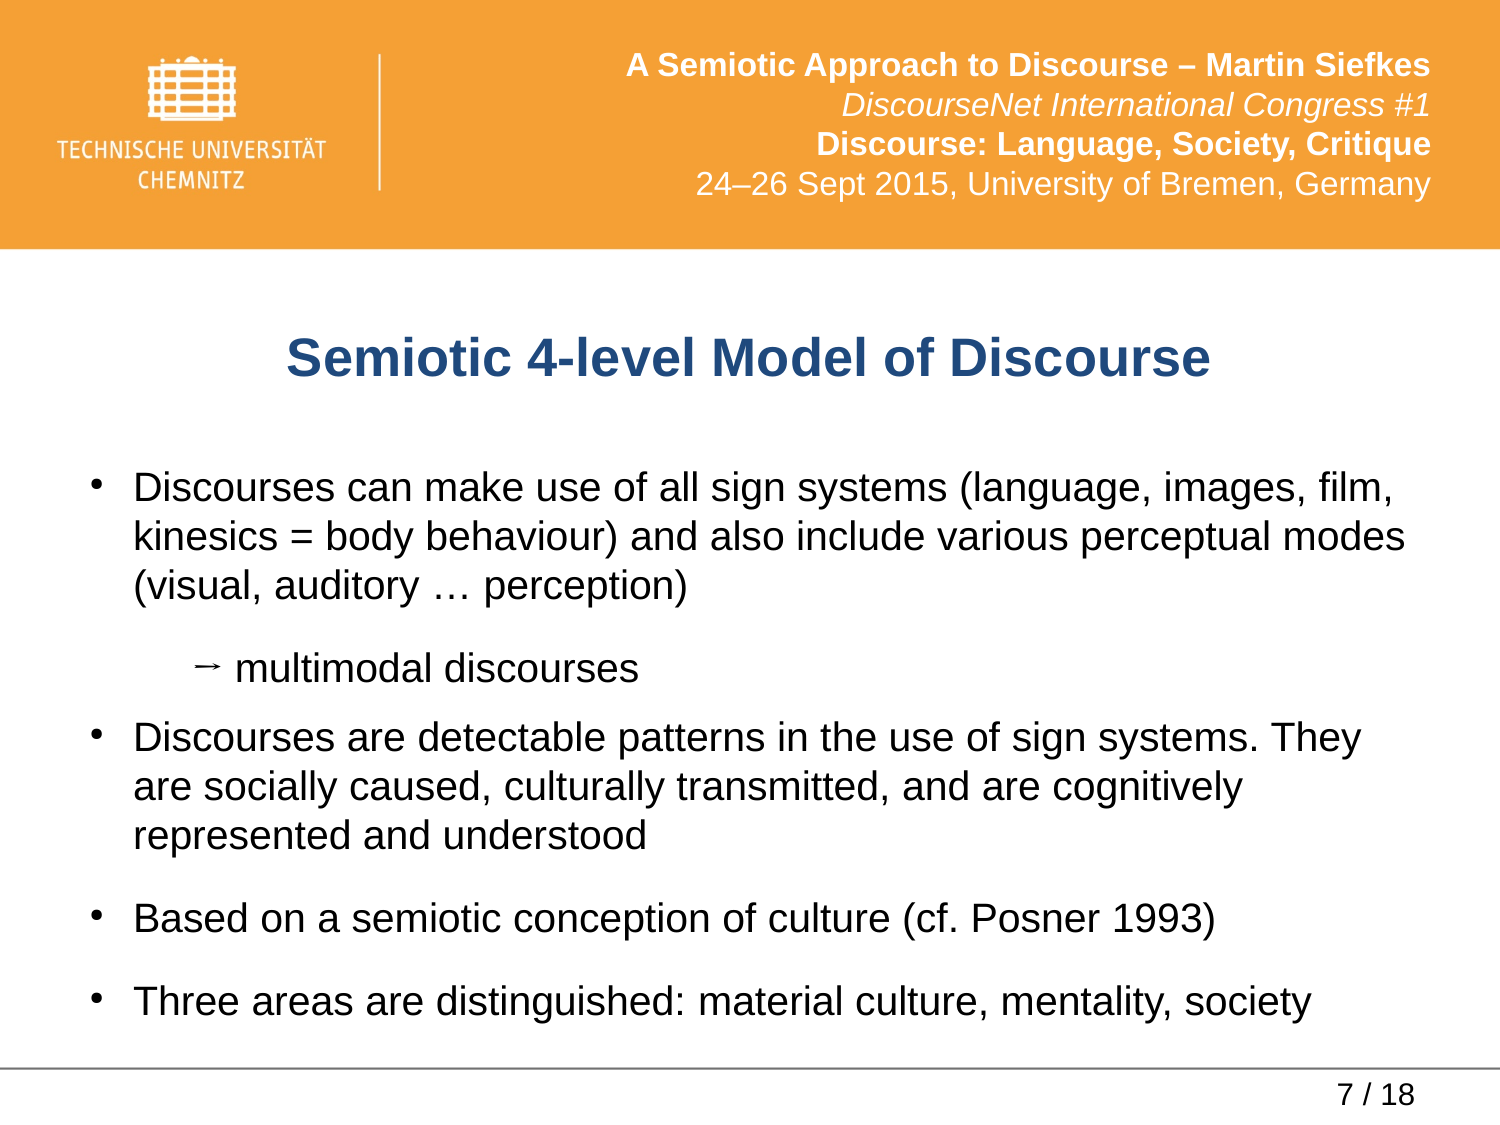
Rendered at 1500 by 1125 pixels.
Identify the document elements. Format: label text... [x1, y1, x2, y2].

text_box Semiotic 4-level Model of Discourse [59, 314, 1441, 449]
text_box <Foliennummer> / 18 [1220, 1069, 1500, 1120]
picture [0, 0, 1500, 1125]
list Discourses can make use of all sign systems (language, images, film, kinesics = body behaviour) and also include various perceptual modes (visual, auditory … perception) → multimodal discourses Discourses are detectable patterns in the use of sign systems. They are socially caused, culturally transmitted, and are cognitively represented and understood Based on a semiotic conception of culture (cf. Posner 1993) Three areas are distinguished: material culture, mentality, society [75, 460, 1426, 1031]
list [419, 45, 774, 197]
